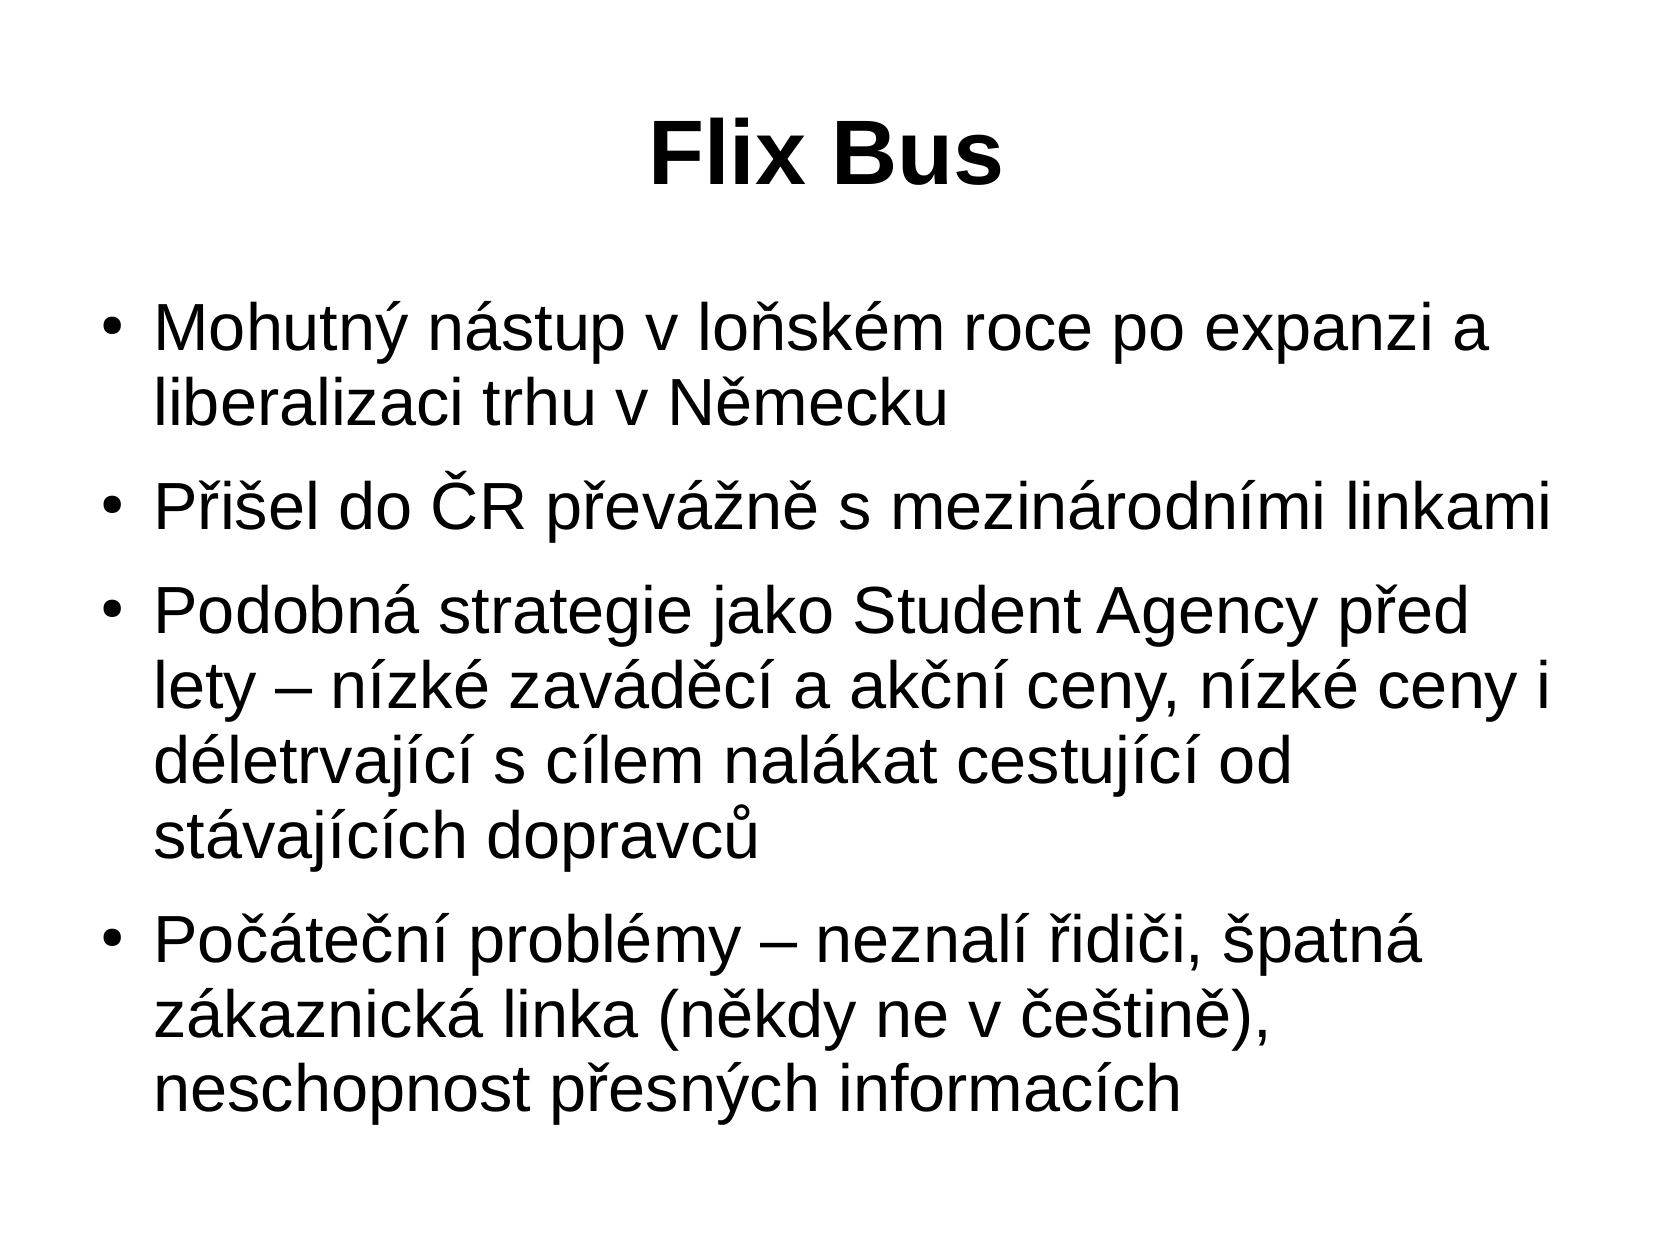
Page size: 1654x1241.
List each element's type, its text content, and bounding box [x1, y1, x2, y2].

list Mohutný nástup v loňském roce po expanzi a liberalizaci trhu v Německu Přišel do ČR převážně s mezinárodními linkami Podobná strategie jako Student Agency před lety – nízké zaváděcí a akční ceny, nízké ceny i déletrvající s cílem nalákat cestující od stávajících dopravců Počáteční problémy – neznalí řidiči, špatná zákaznická linka (někdy ne v češtině), neschopnost přesných informacích [82, 290, 1571, 1231]
title Flix Bus [82, 49, 1571, 257]
